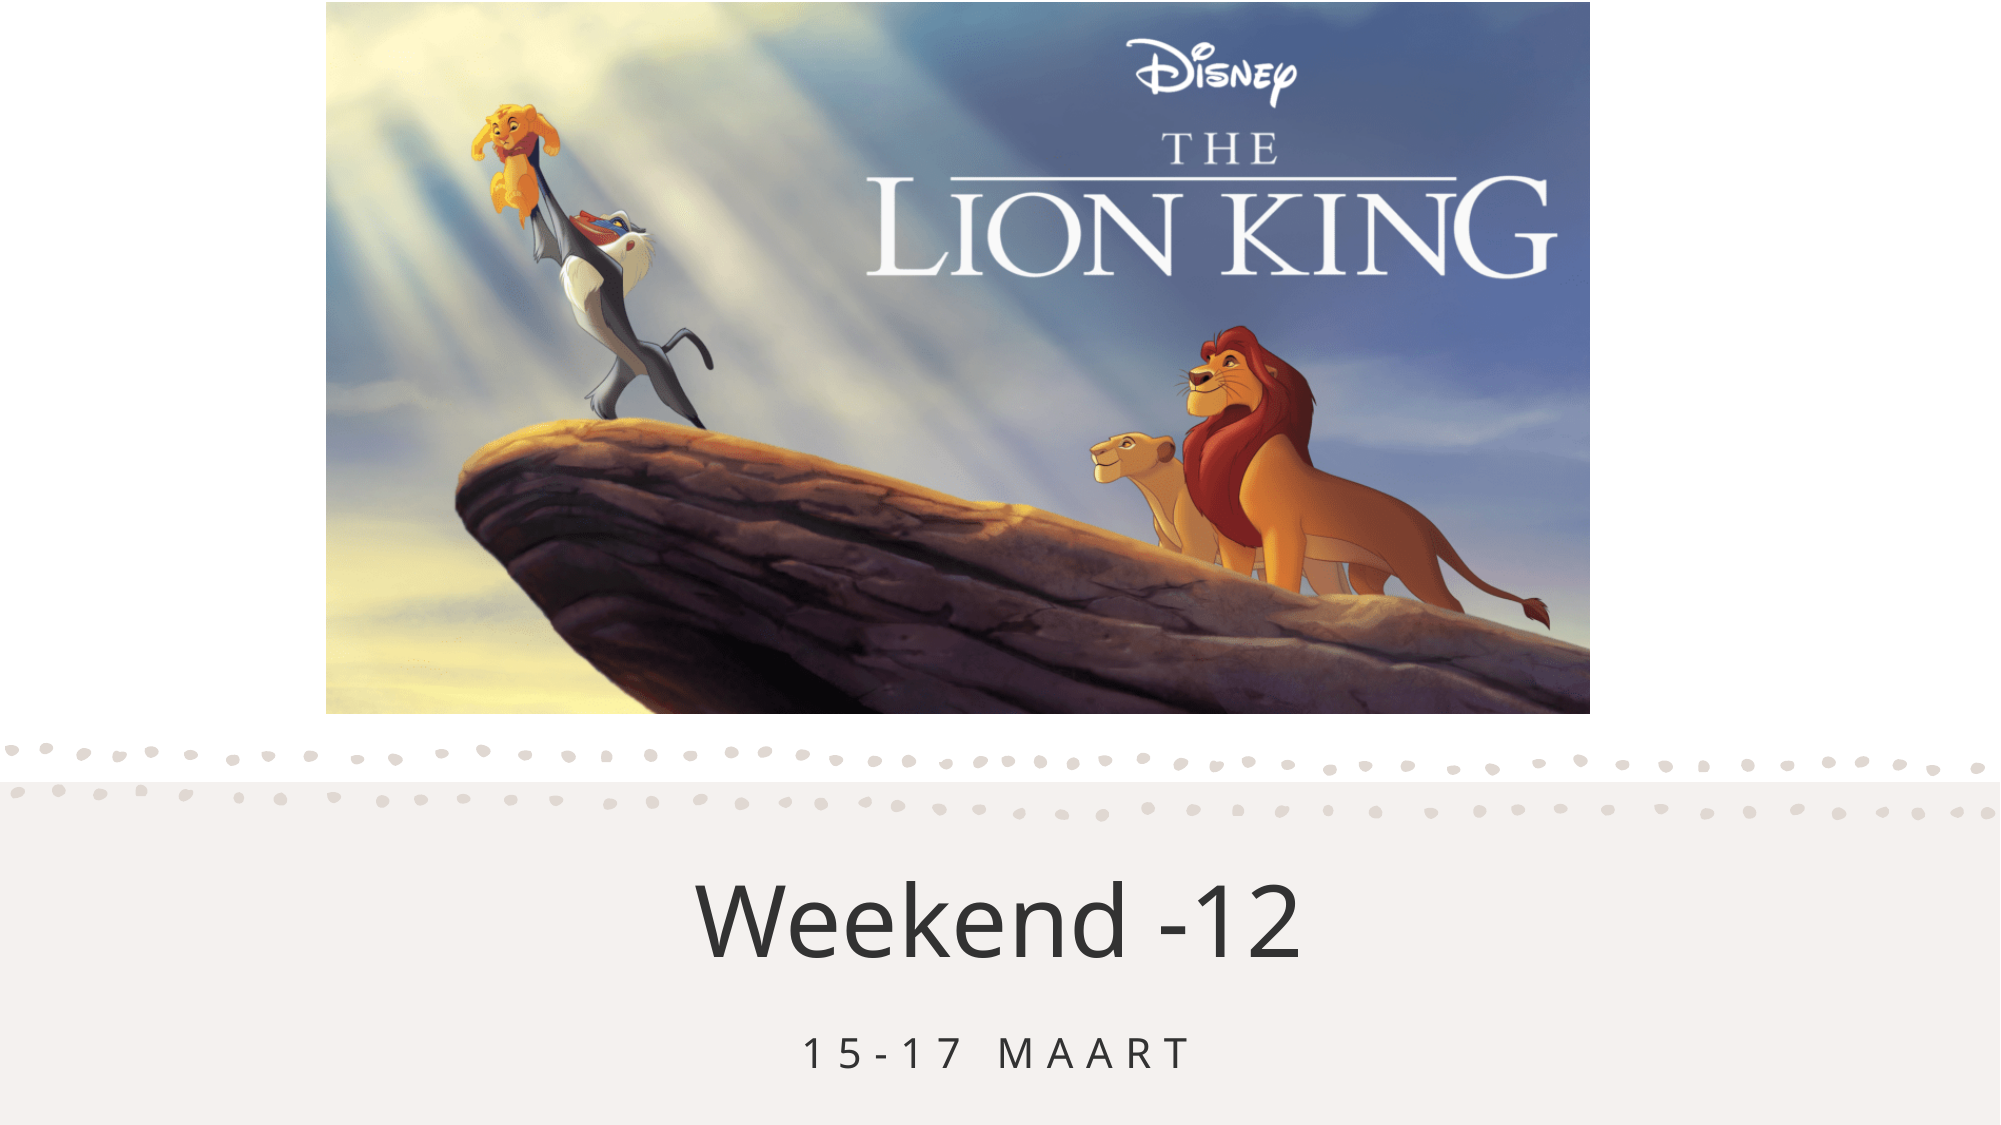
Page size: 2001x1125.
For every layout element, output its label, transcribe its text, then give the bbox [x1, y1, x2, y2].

subtitle 15-17 maart [485, 994, 1504, 1094]
text_box [0, 0, 2000, 1125]
picture [326, 3, 1590, 714]
title Weekend -12 [269, 849, 1730, 984]
